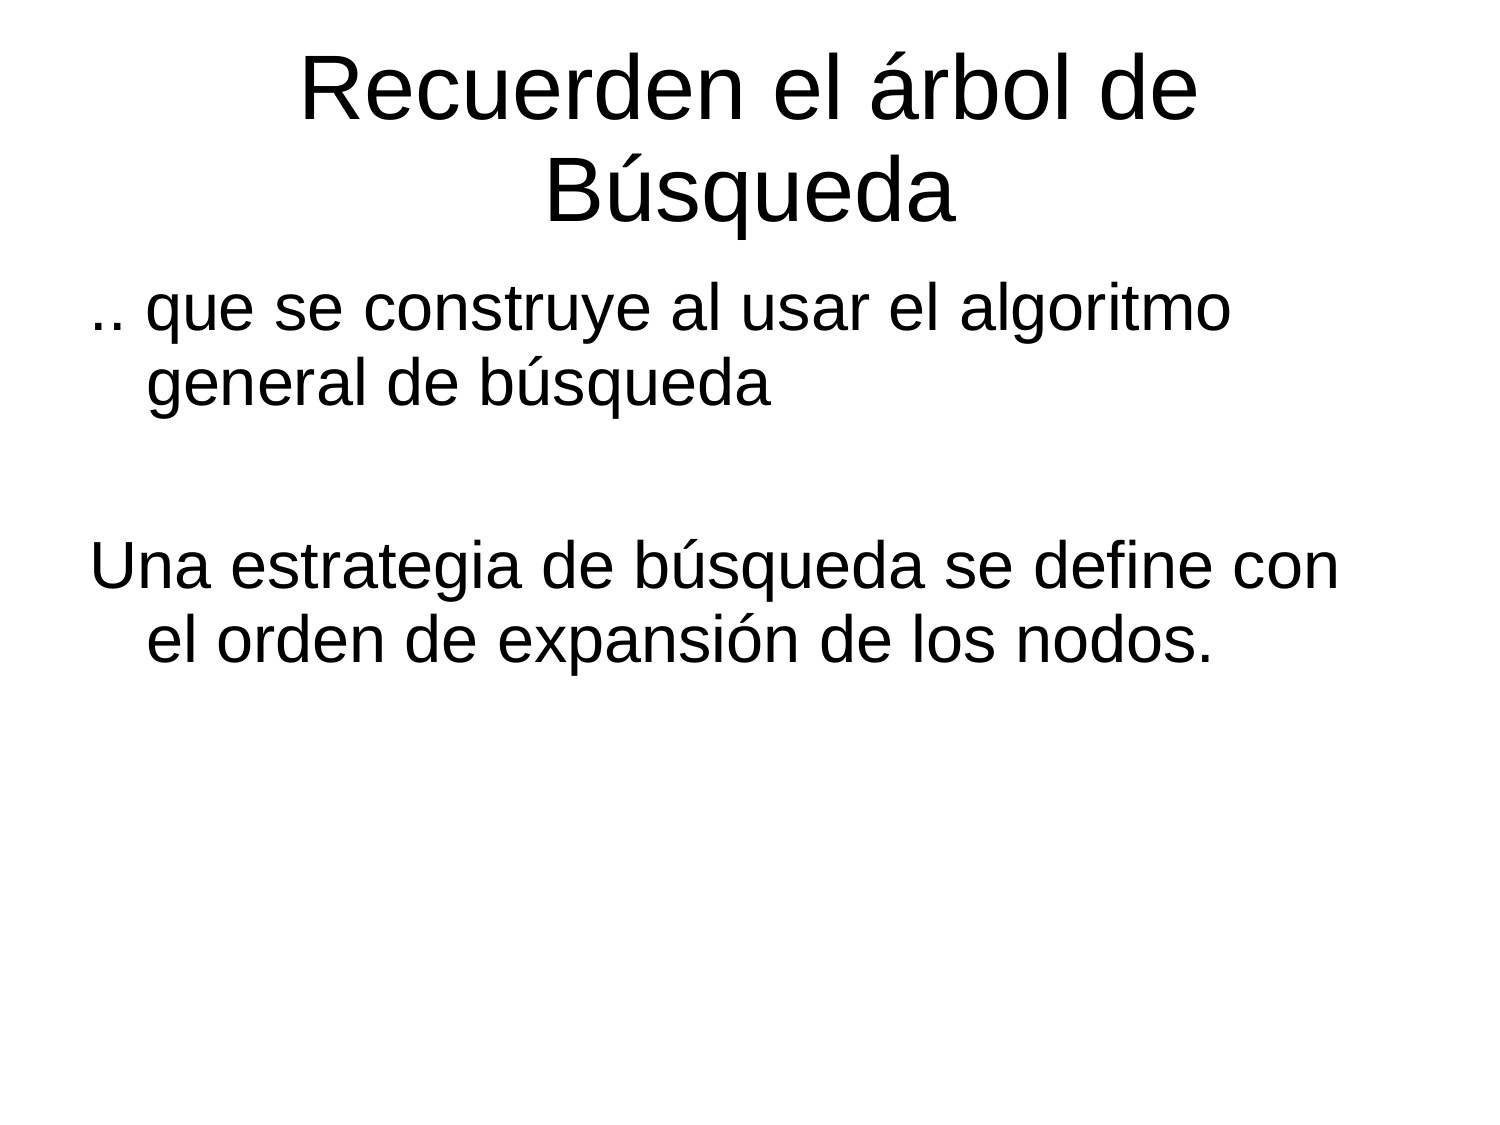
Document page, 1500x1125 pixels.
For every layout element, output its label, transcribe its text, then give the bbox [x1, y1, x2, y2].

title Recuerden el árbol de Búsqueda [75, 24, 1426, 254]
list .. que se construye al usar el algoritmo general de búsqueda Una estrategia de búsqueda se define con el orden de expansión de los nodos. [75, 262, 1426, 1006]
